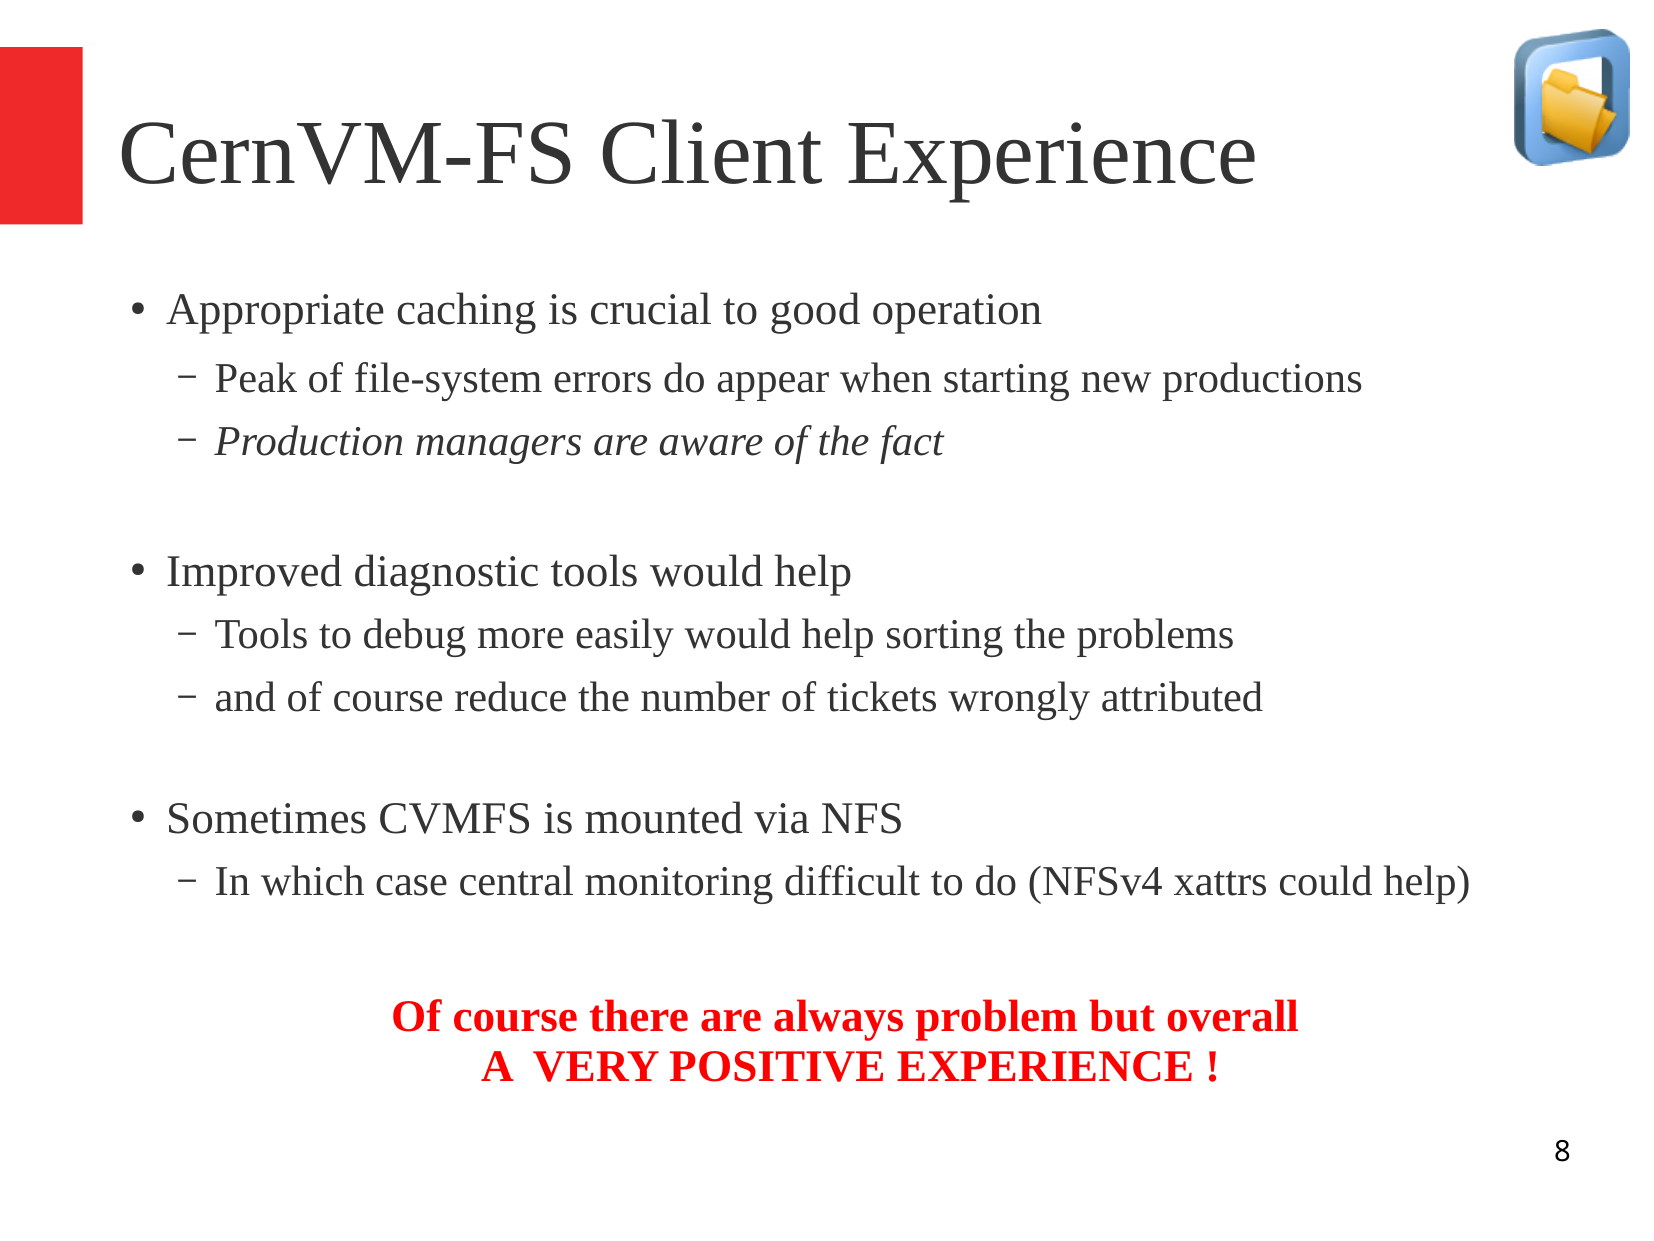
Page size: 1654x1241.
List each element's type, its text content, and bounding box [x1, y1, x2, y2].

picture [1514, 29, 1630, 166]
list Appropriate caching is crucial to good operation Peak of file-system errors do appear when starting new productions Production managers are aware of the fact Improved diagnostic tools would help Tools to debug more easily would help sorting the problems and of course reduce the number of tickets wrongly attributed Sometimes CVMFS is mounted via NFS In which case central monitoring difficult to do (NFSv4 xattrs could help) Of course there are always problem but overall A VERY POSITIVE EXPERIENCE ! [118, 284, 1536, 1099]
title CernVM-FS Client Experience [118, 49, 1571, 257]
